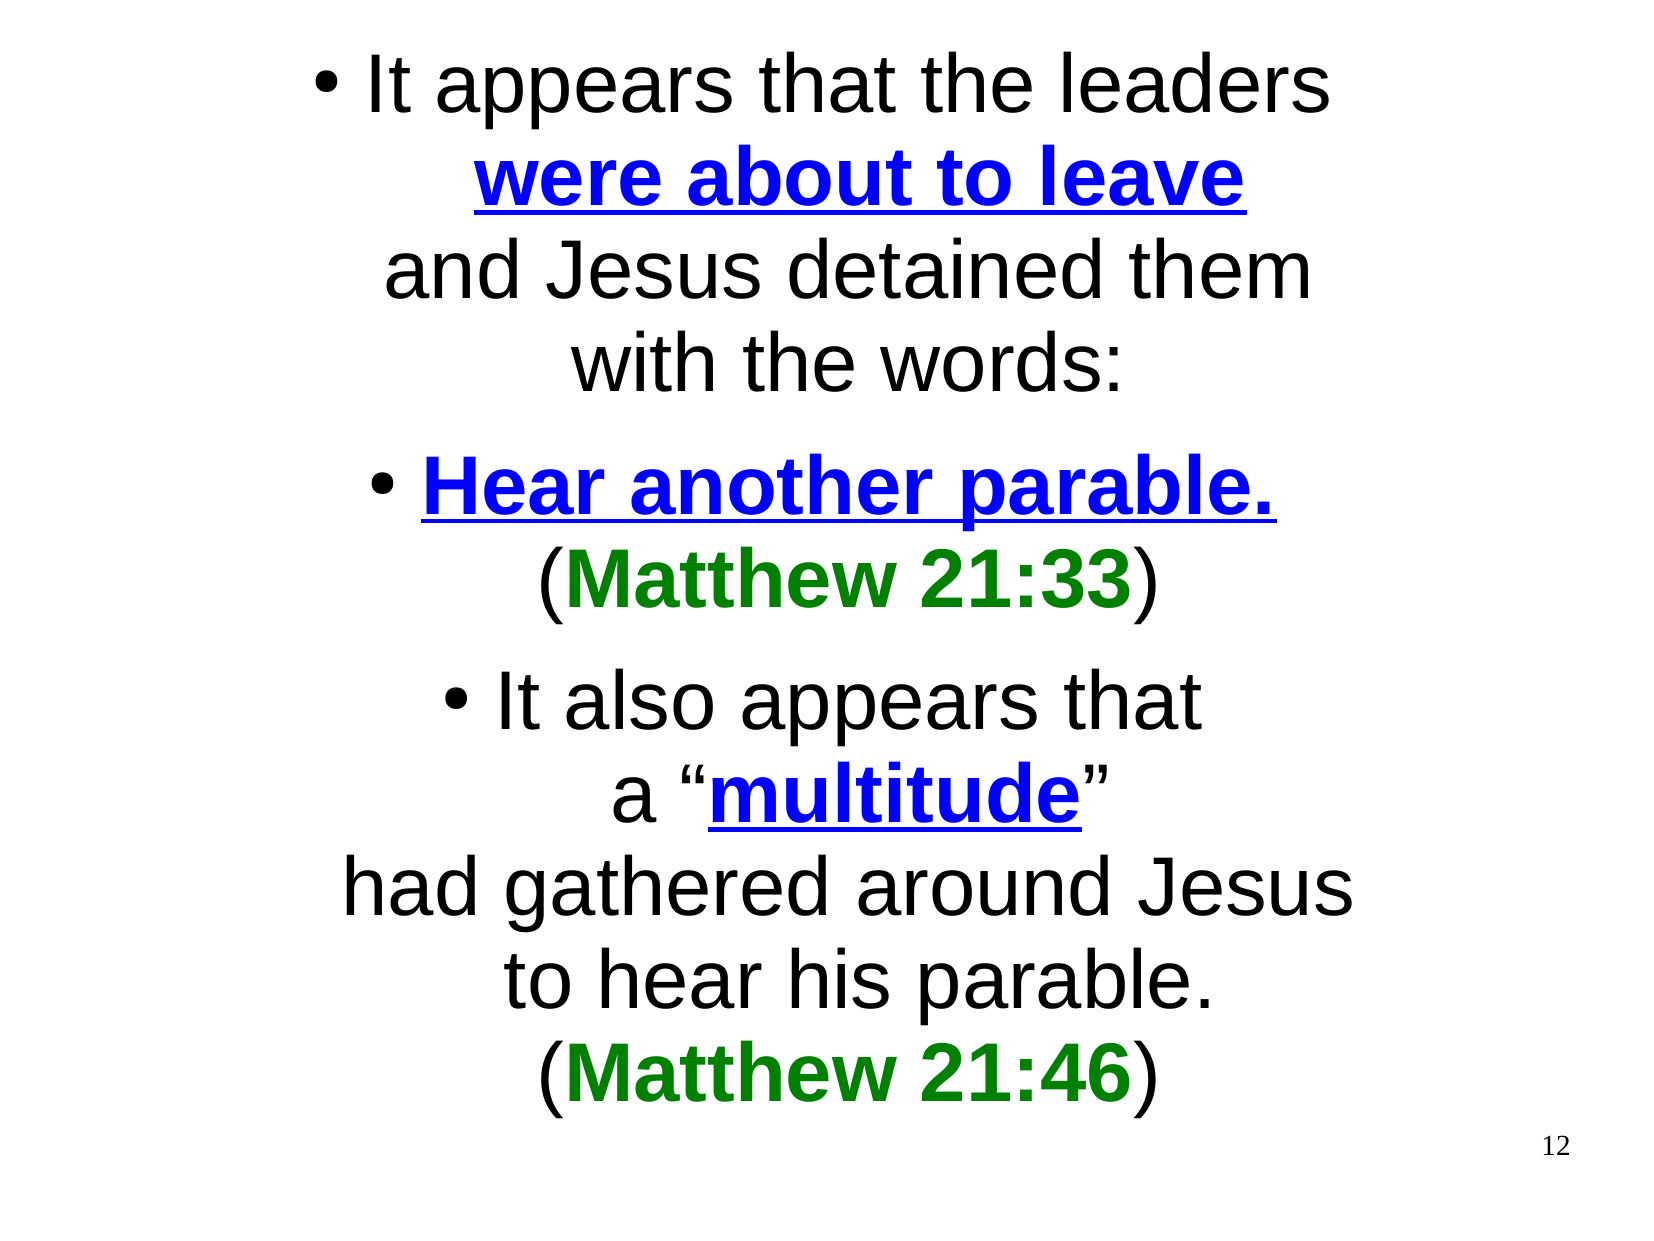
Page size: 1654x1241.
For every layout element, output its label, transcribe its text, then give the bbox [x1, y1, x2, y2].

list It appears that the leaders were about to leave and Jesus detained them with the words: Hear another parable. (Matthew 21:33) It also appears that a “multitude” had gathered around Jesus to hear his parable. (Matthew 21:46) [37, 37, 1613, 1201]
